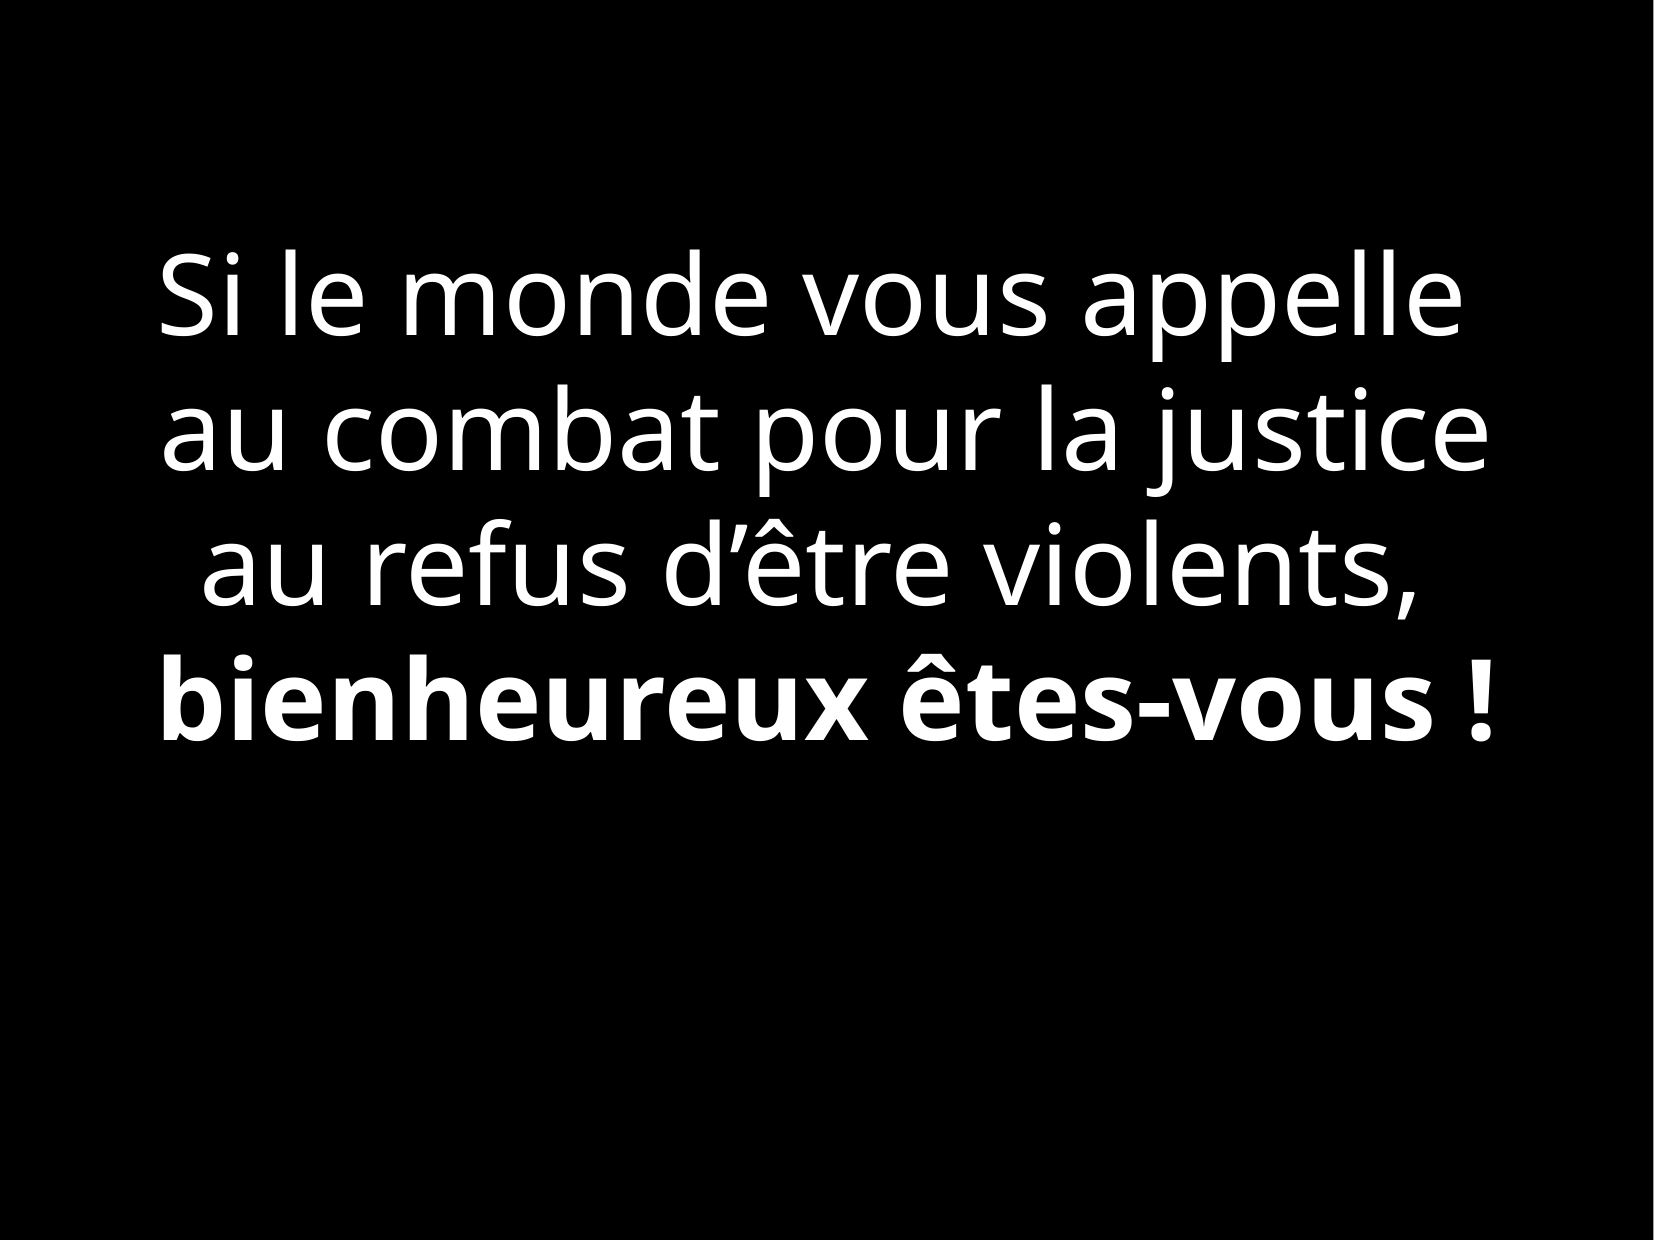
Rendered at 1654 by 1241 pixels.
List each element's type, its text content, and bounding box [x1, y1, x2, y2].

text_box Si le monde vous appelle au combat pour la justice au refus d’être violents, bienheureux êtes-vous ! [0, 346, 1654, 925]
